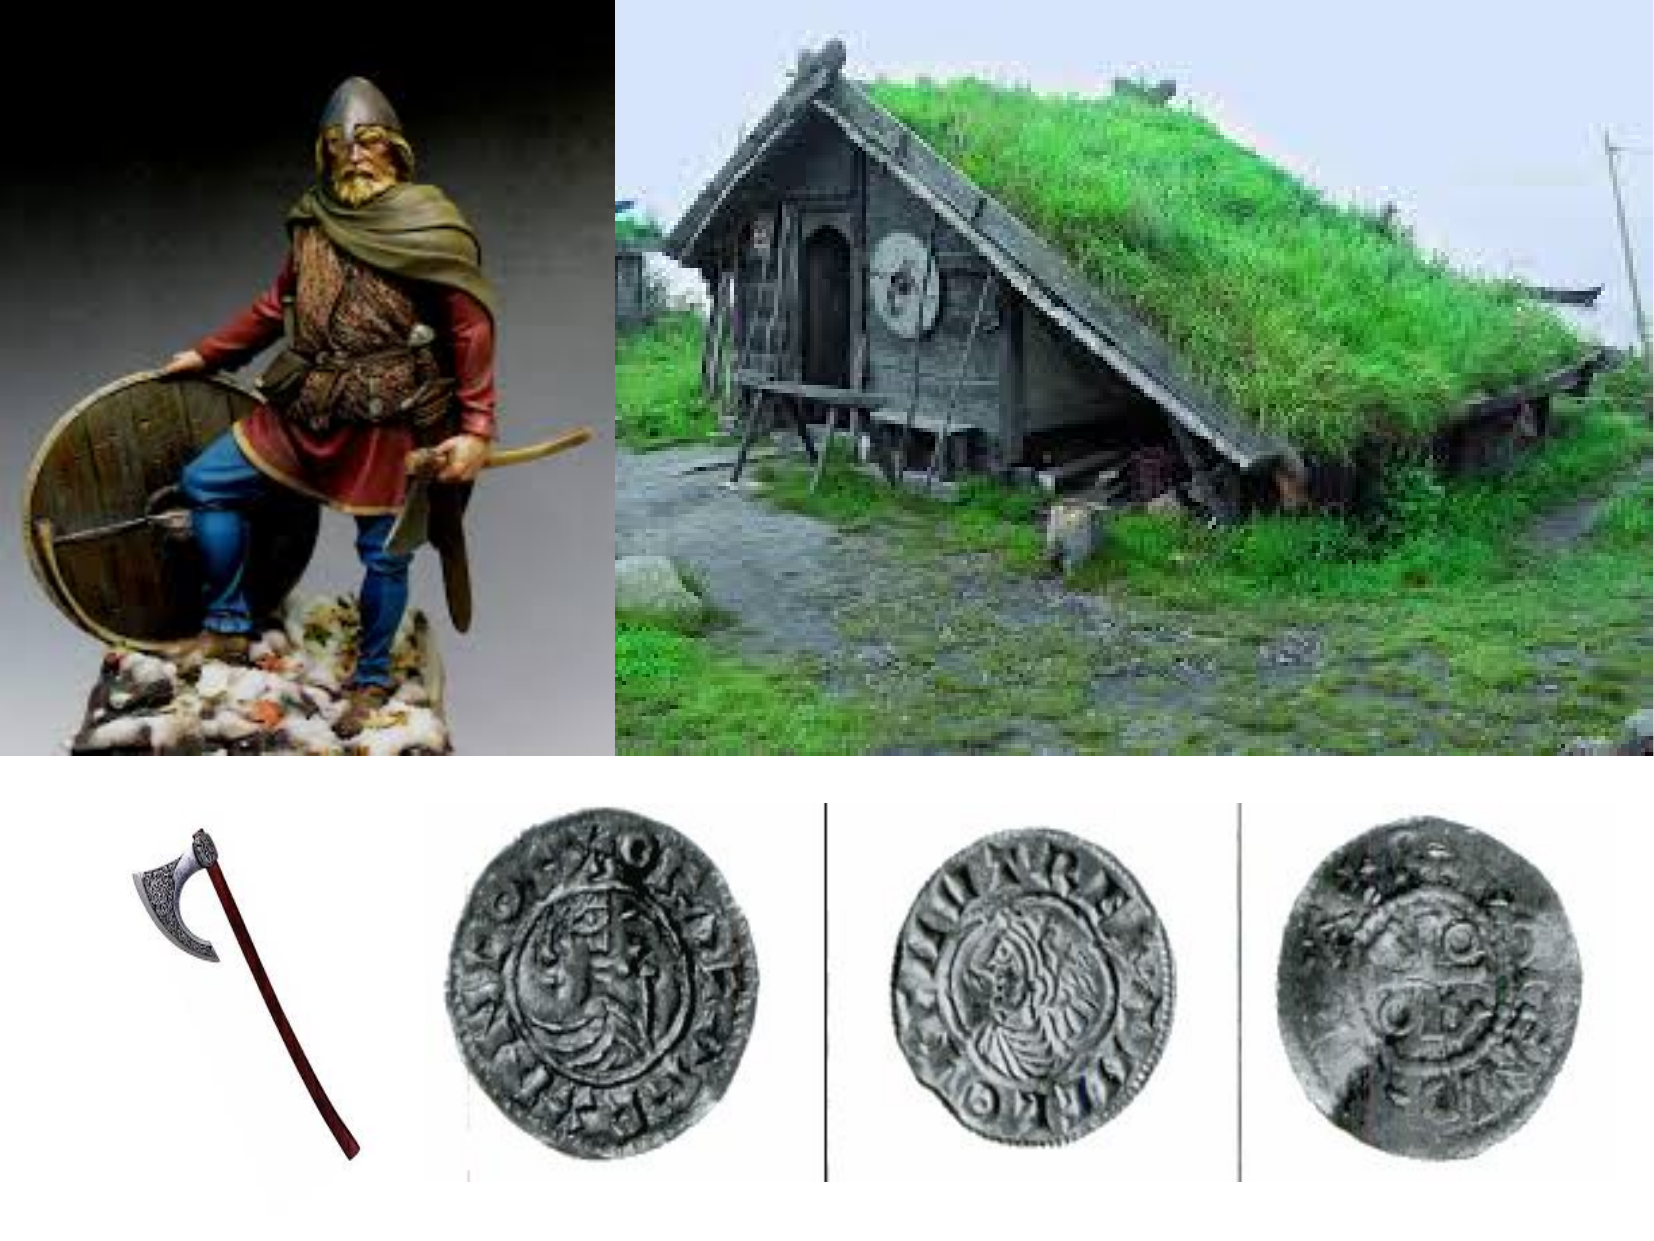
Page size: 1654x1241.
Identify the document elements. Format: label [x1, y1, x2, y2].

picture [0, 0, 1654, 756]
picture [94, 811, 398, 1217]
picture [425, 803, 1616, 1182]
